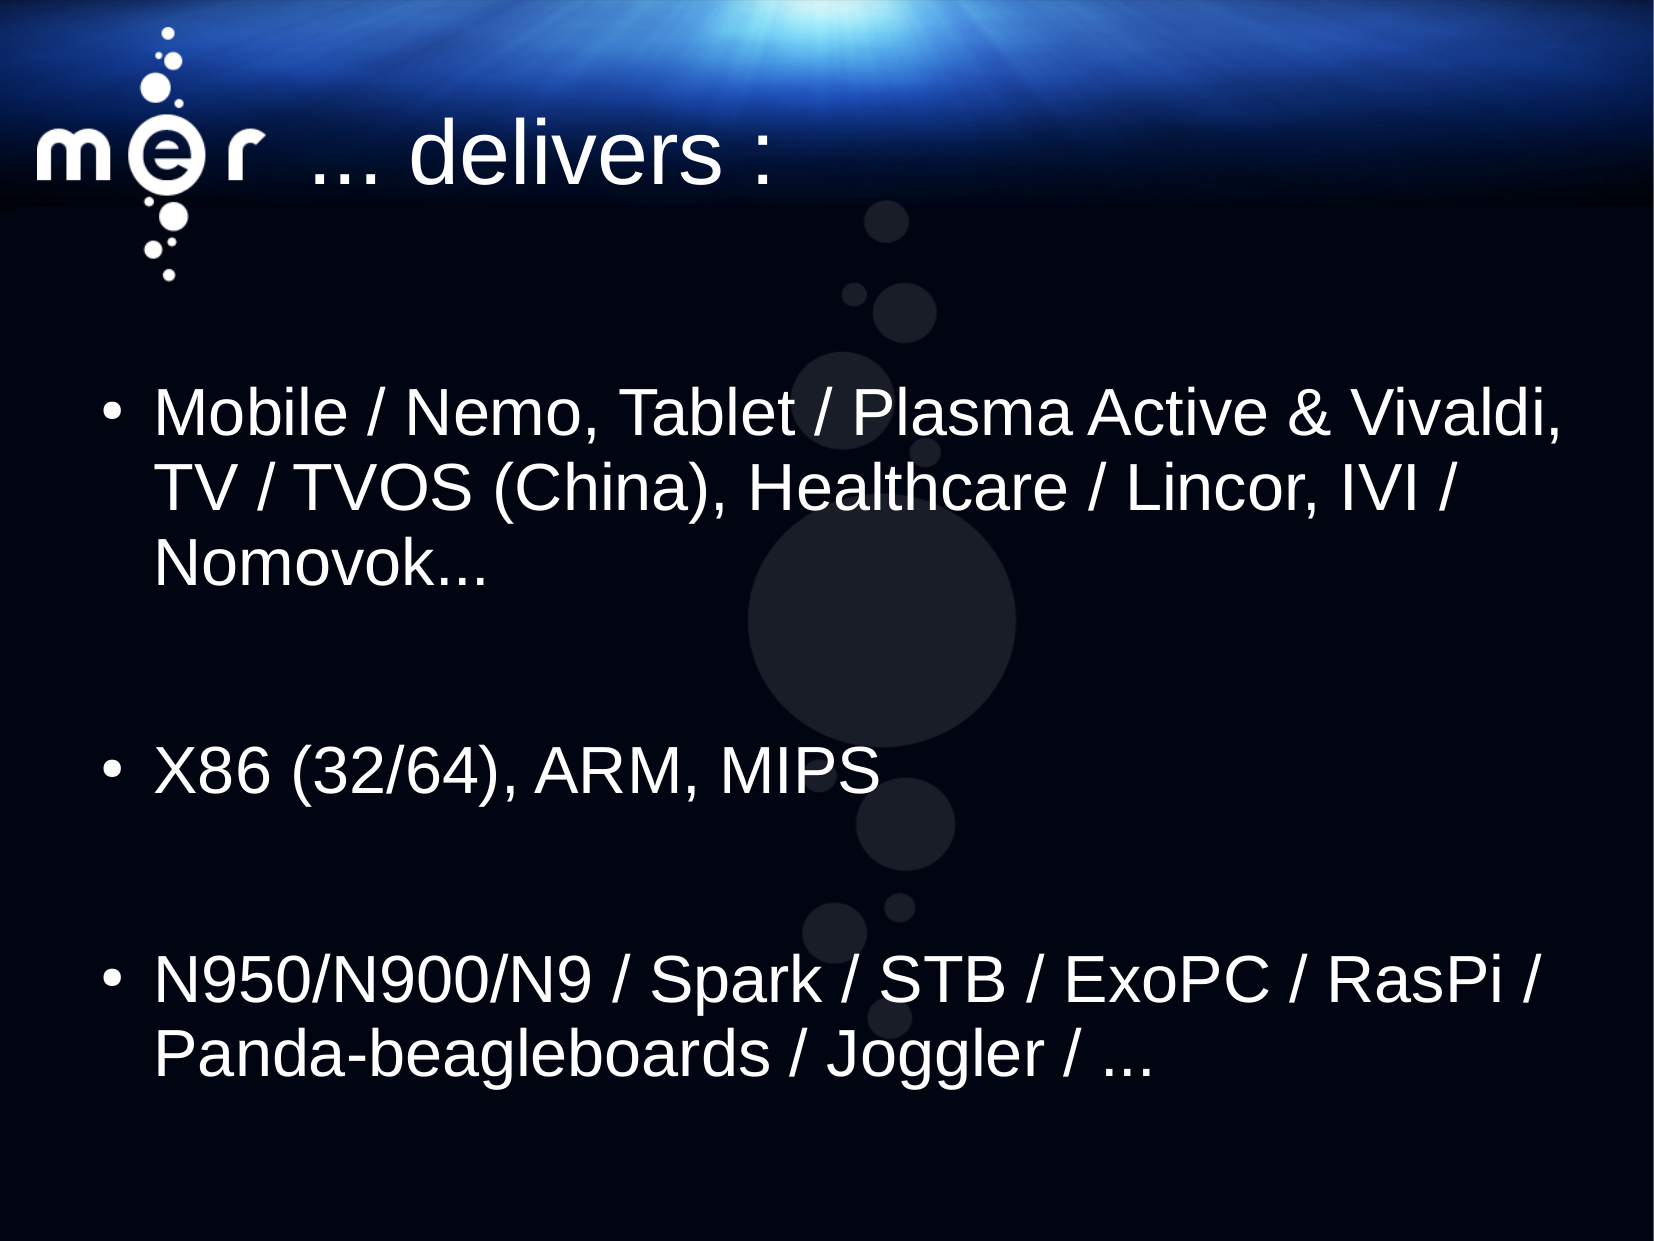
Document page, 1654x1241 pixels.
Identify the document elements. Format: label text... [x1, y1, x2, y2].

list Mobile / Nemo, Tablet / Plasma Active & Vivaldi, TV / TVOS (China), Healthcare / Lincor, IVI / Nomovok... X86 (32/64), ARM, MIPS N950/N900/N9 / Spark / STB / ExoPC / RasPi / Panda-beagleboards / Joggler / ... [82, 375, 1571, 1109]
title ... delivers : [307, 49, 1571, 257]
picture [0, 0, 1654, 1241]
